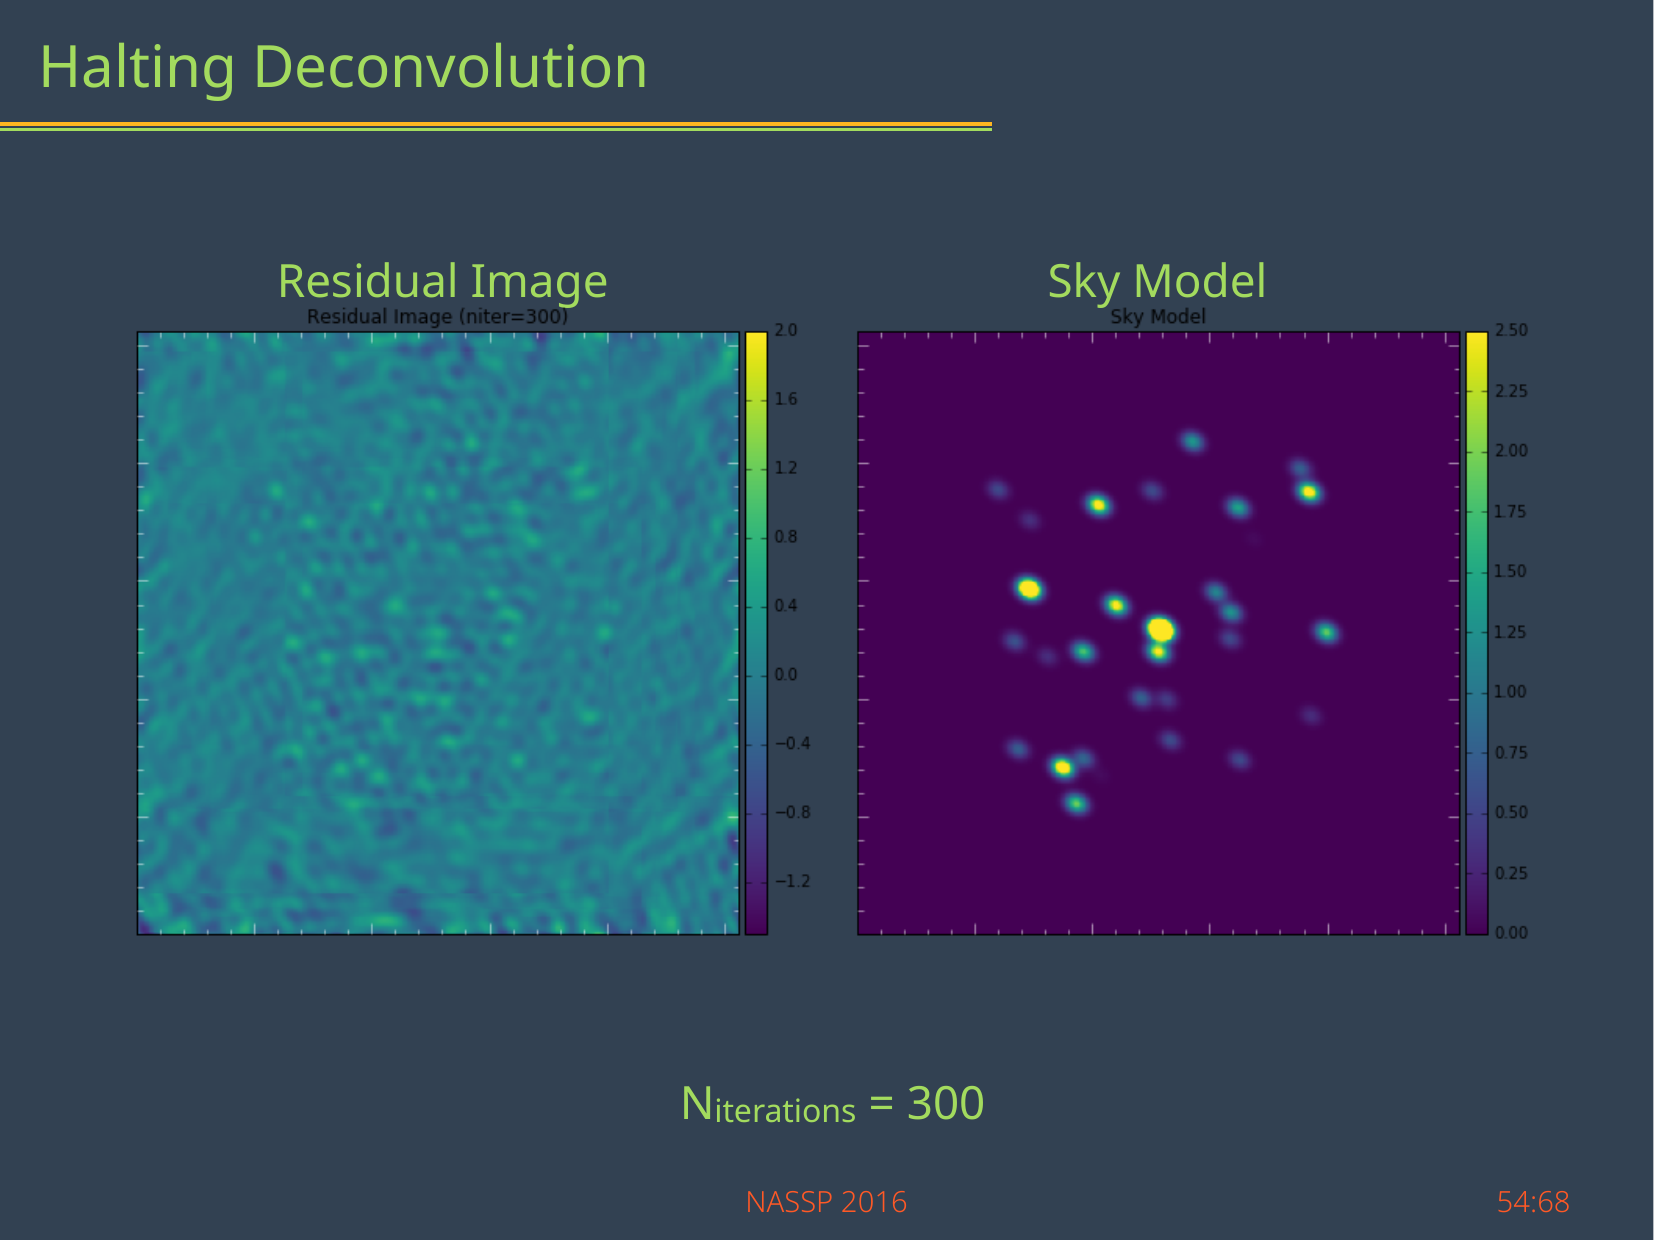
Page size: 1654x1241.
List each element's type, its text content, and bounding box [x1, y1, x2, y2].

picture [126, 297, 1539, 953]
text_box Residual Image [212, 241, 674, 297]
text_box Sky Model [927, 241, 1388, 297]
text_box Halting Deconvolution [23, 17, 1063, 103]
text_box Niterations = 300 [602, 1062, 1063, 1144]
